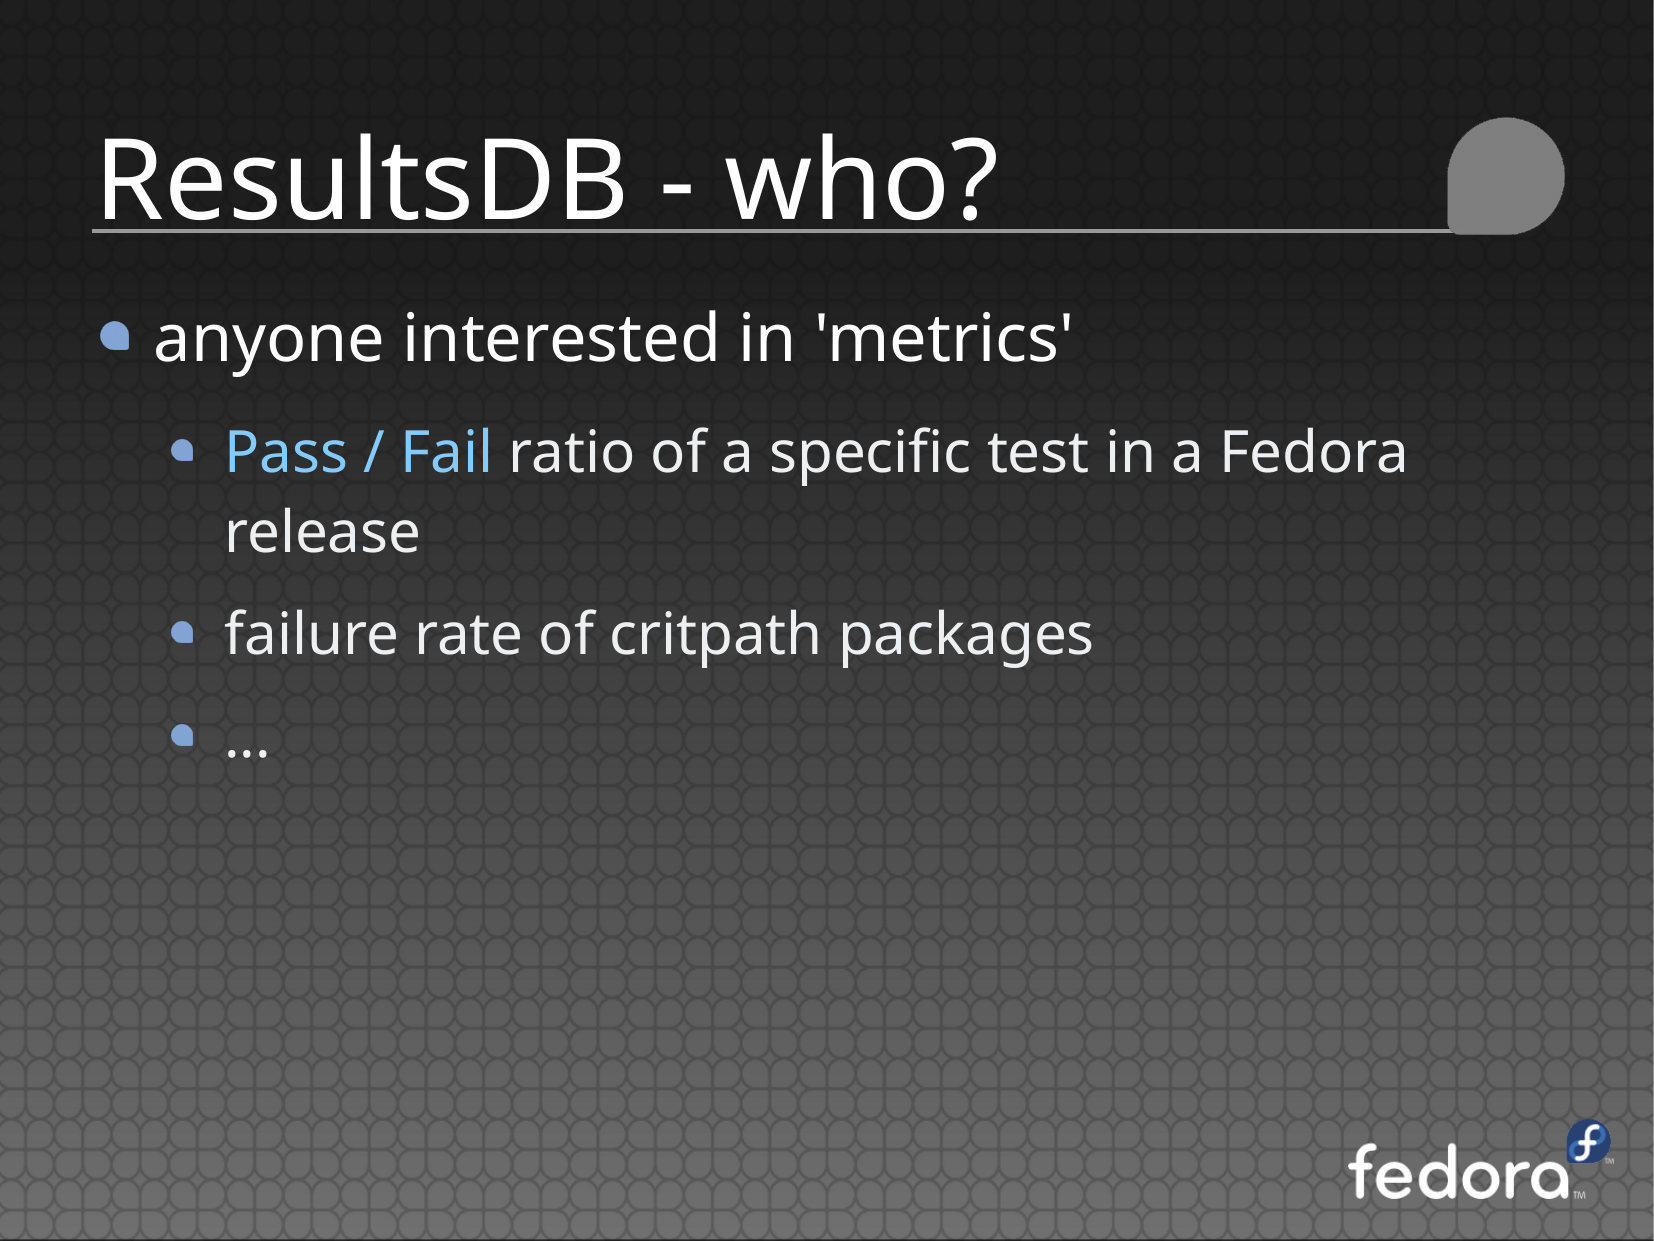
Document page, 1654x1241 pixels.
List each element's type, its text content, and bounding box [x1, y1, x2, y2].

title ResultsDB - who? [94, 100, 1426, 251]
list anyone interested in 'metrics' Pass / Fail ratio of a specific test in a Fedora release failure rate of critpath packages ... [82, 290, 1571, 1094]
picture [0, 0, 1654, 1241]
